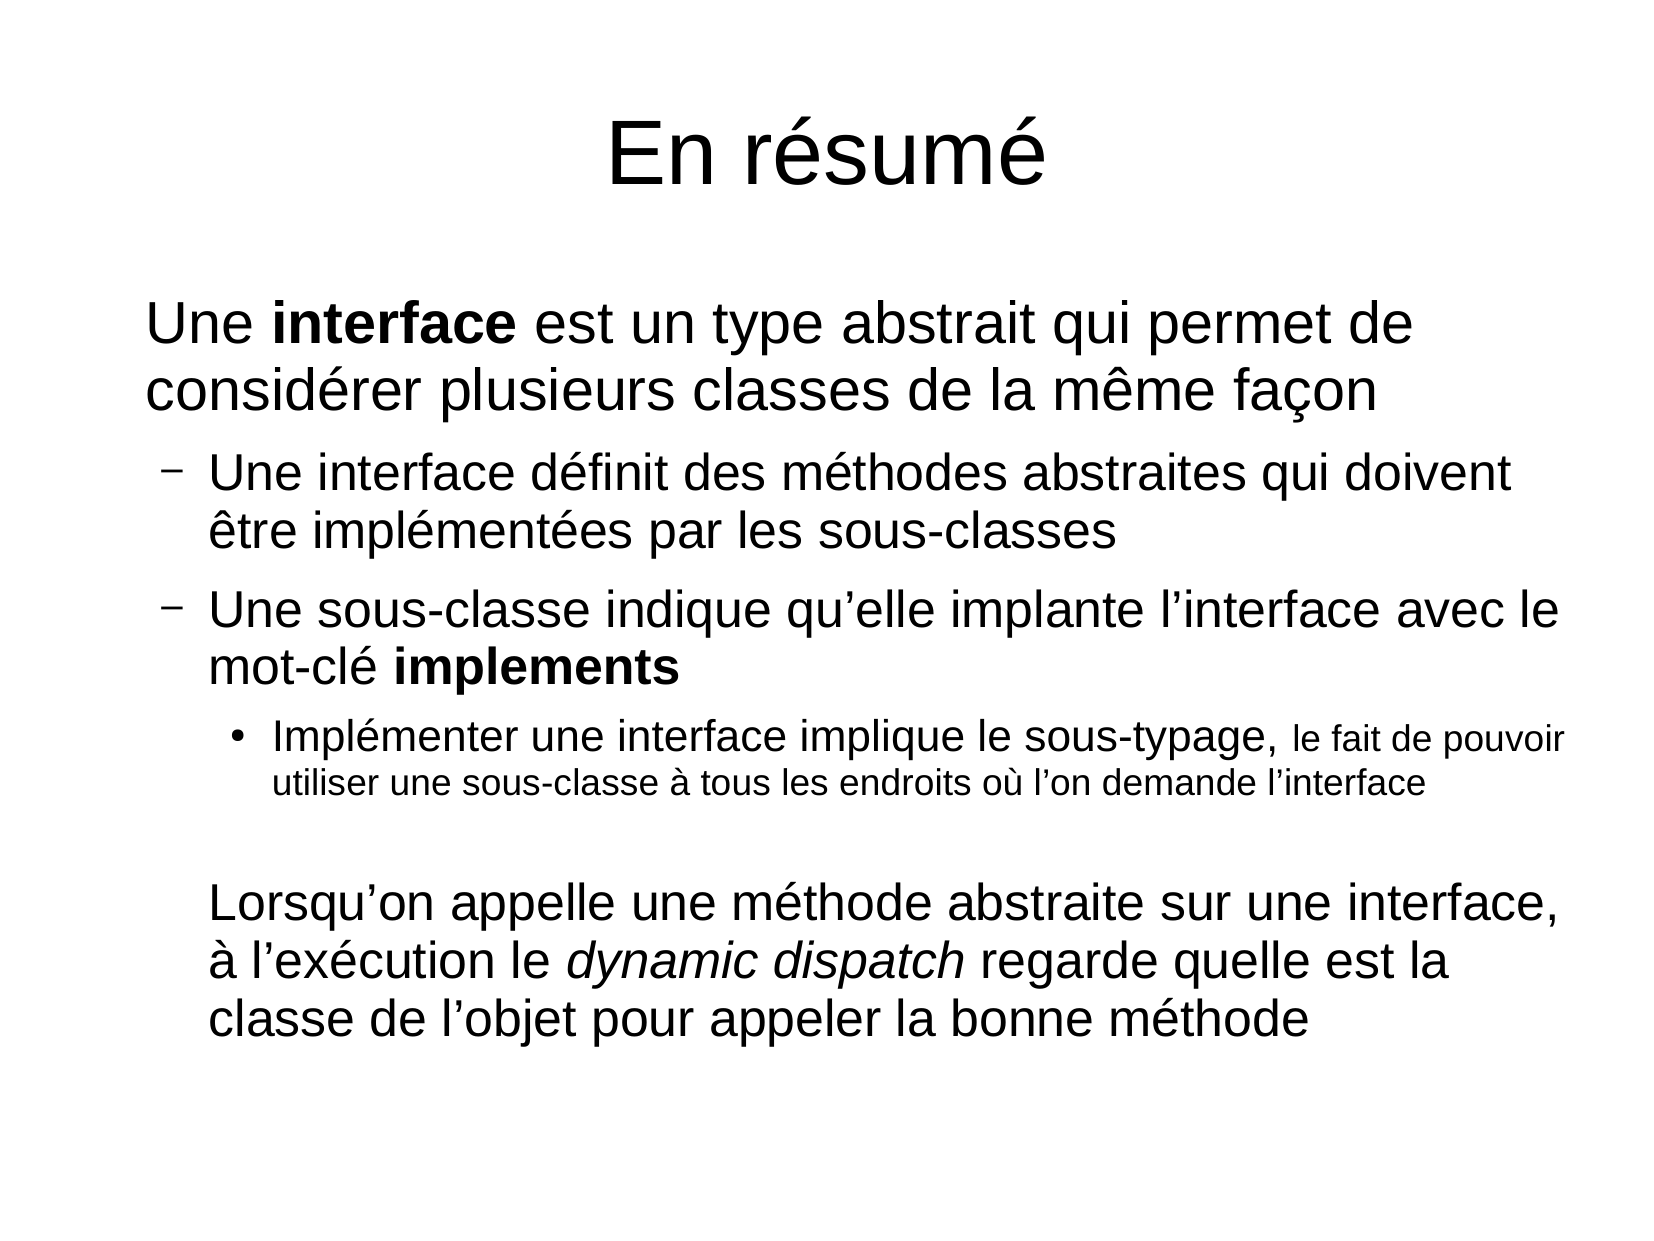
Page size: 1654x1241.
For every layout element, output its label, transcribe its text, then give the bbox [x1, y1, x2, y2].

title En résumé [82, 49, 1571, 257]
list Une interface est un type abstrait qui permet de considérer plusieurs classes de la même façon Une interface définit des méthodes abstraites qui doivent être implémentées par les sous-classes Une sous-classe indique qu’elle implante l’interface avec le mot-clé implements Implémenter une interface implique le sous-typage, le fait de pouvoir utiliser une sous-classe à tous les endroits où l’on demande l’interface Lorsqu’on appelle une méthode abstraite sur une interface, à l’exécution le dynamic dispatch regarde quelle est la classe de l’objet pour appeler la bonne méthode [82, 290, 1571, 1126]
